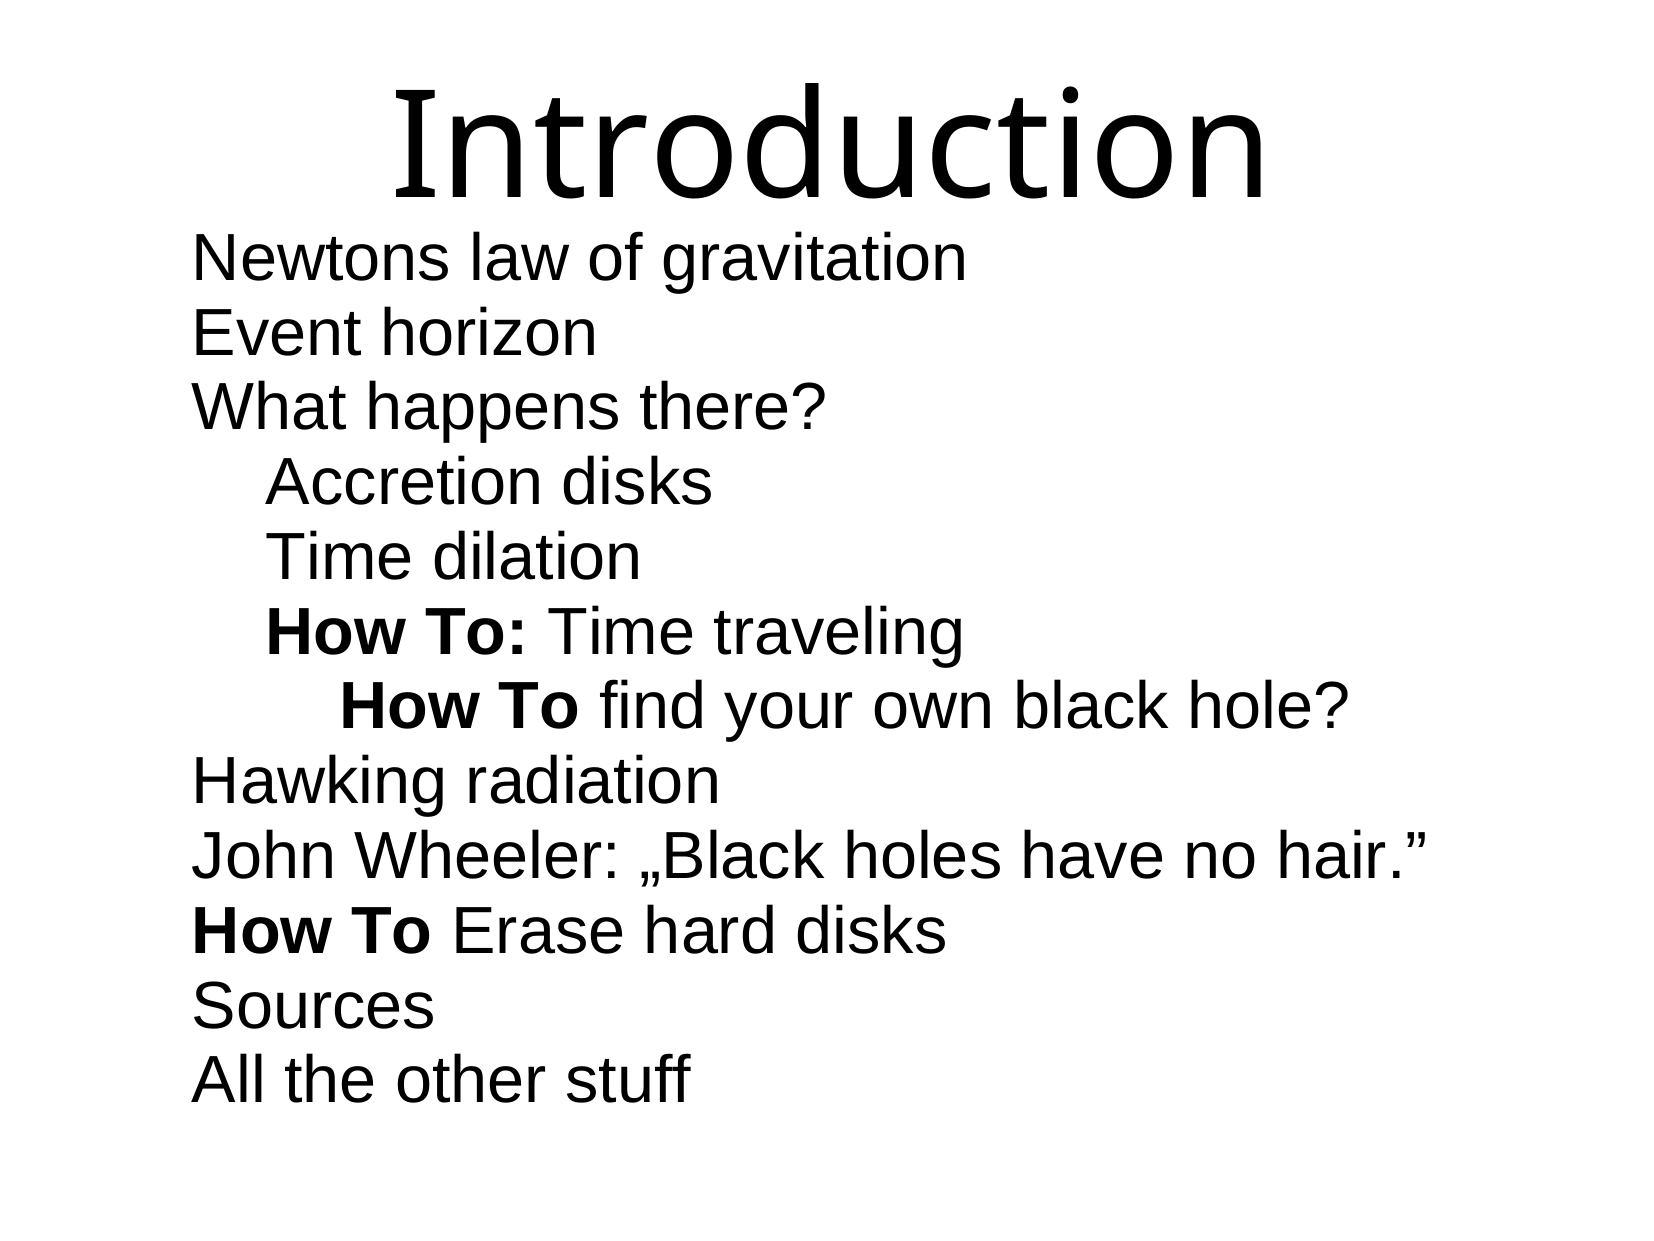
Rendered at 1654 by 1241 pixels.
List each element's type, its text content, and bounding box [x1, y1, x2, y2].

text_box Newtons law of gravitation Event horizon What happens there? Accretion disks Time dilation How To: Time traveling How To find your own black hole? Hawking radiation John Wheeler: „Black holes have no hair.” How To Erase hard disks Sources All the other stuff [177, 212, 1477, 1125]
text_box Introduction [242, 29, 1422, 212]
